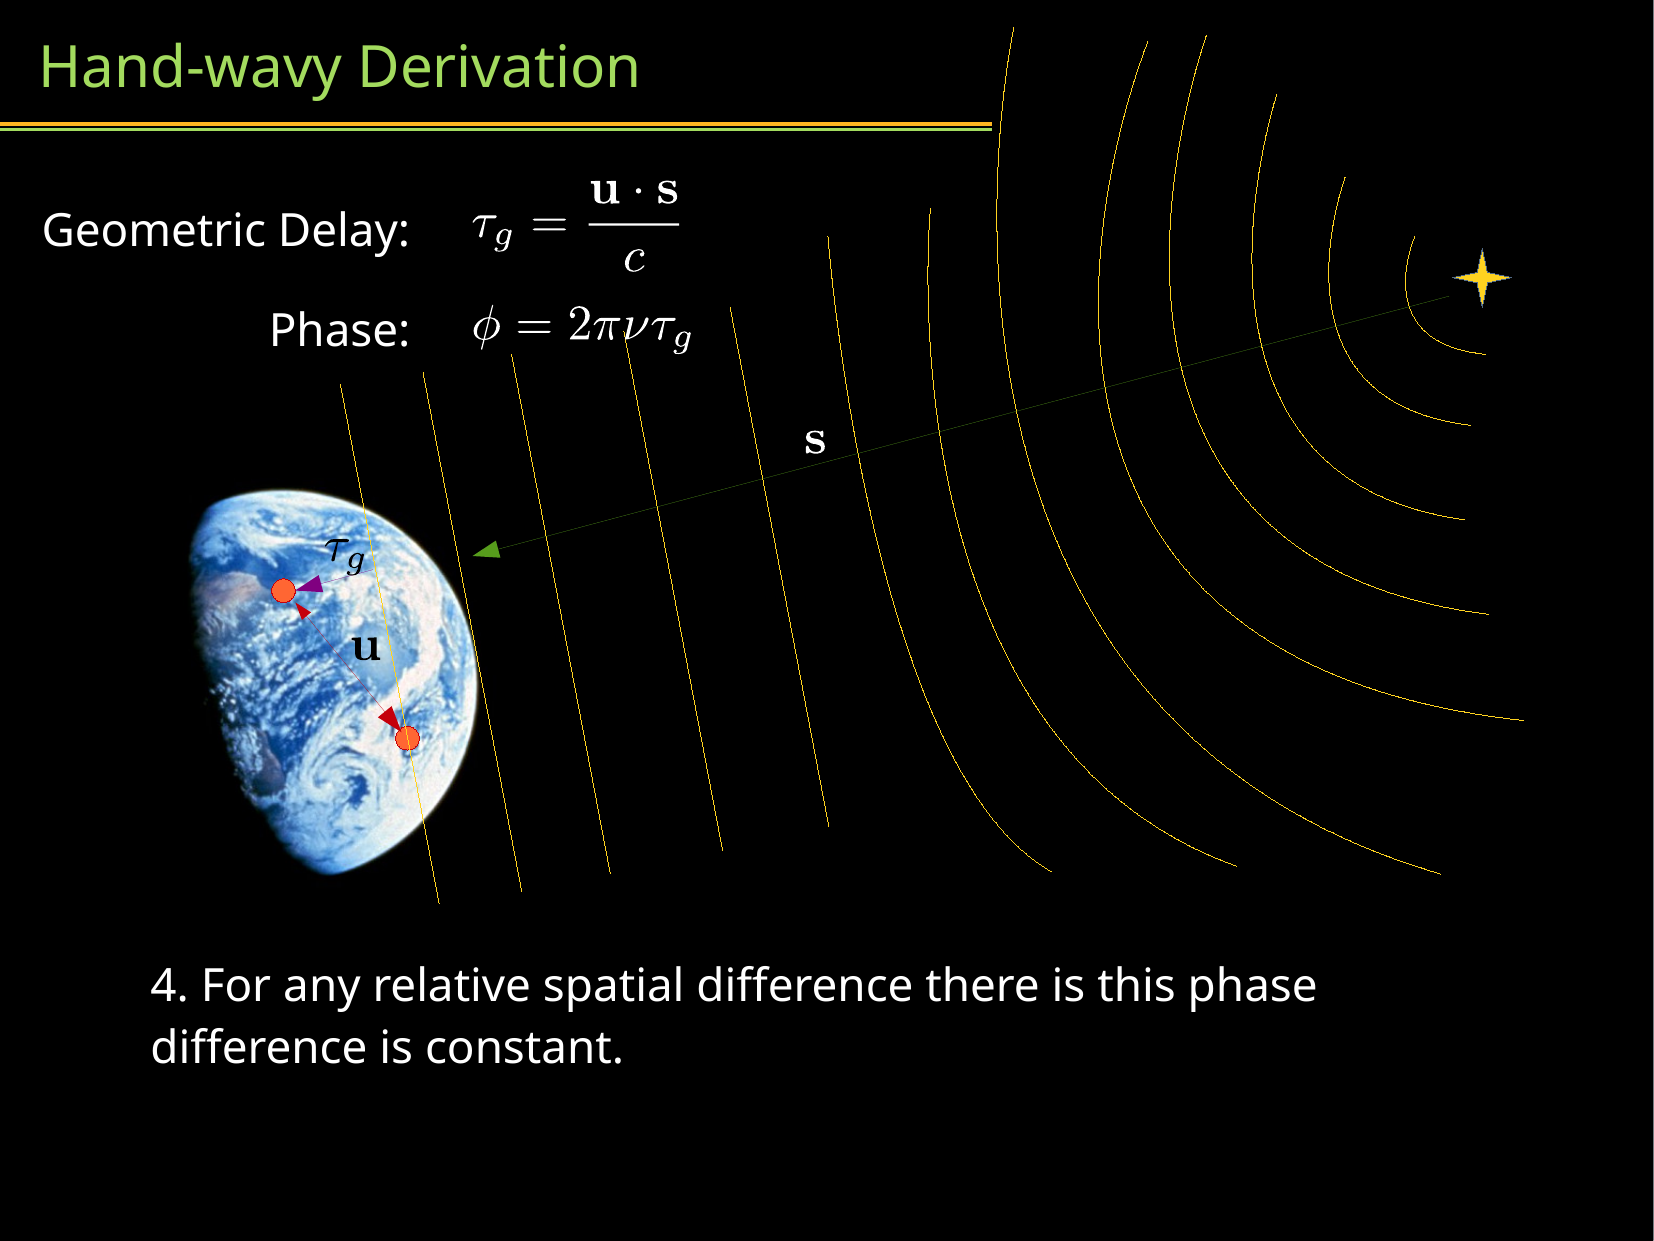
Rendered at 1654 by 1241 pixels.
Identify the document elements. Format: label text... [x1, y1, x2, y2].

text_box 4. For any relative spatial difference there is this phase difference is constant. [135, 944, 1554, 1070]
text_box [349, 637, 382, 661]
text_box [395, 726, 420, 751]
text_box Phase: [0, 290, 426, 361]
picture [0, 0, 1654, 1241]
text_box [1452, 248, 1512, 308]
text_box Hand-wavy Derivation [23, 17, 1063, 103]
text_box [323, 539, 367, 576]
text_box Geometric Delay: [0, 189, 426, 260]
text_box [471, 304, 693, 355]
text_box [804, 430, 827, 454]
text_box [471, 180, 680, 272]
text_box [271, 578, 296, 603]
